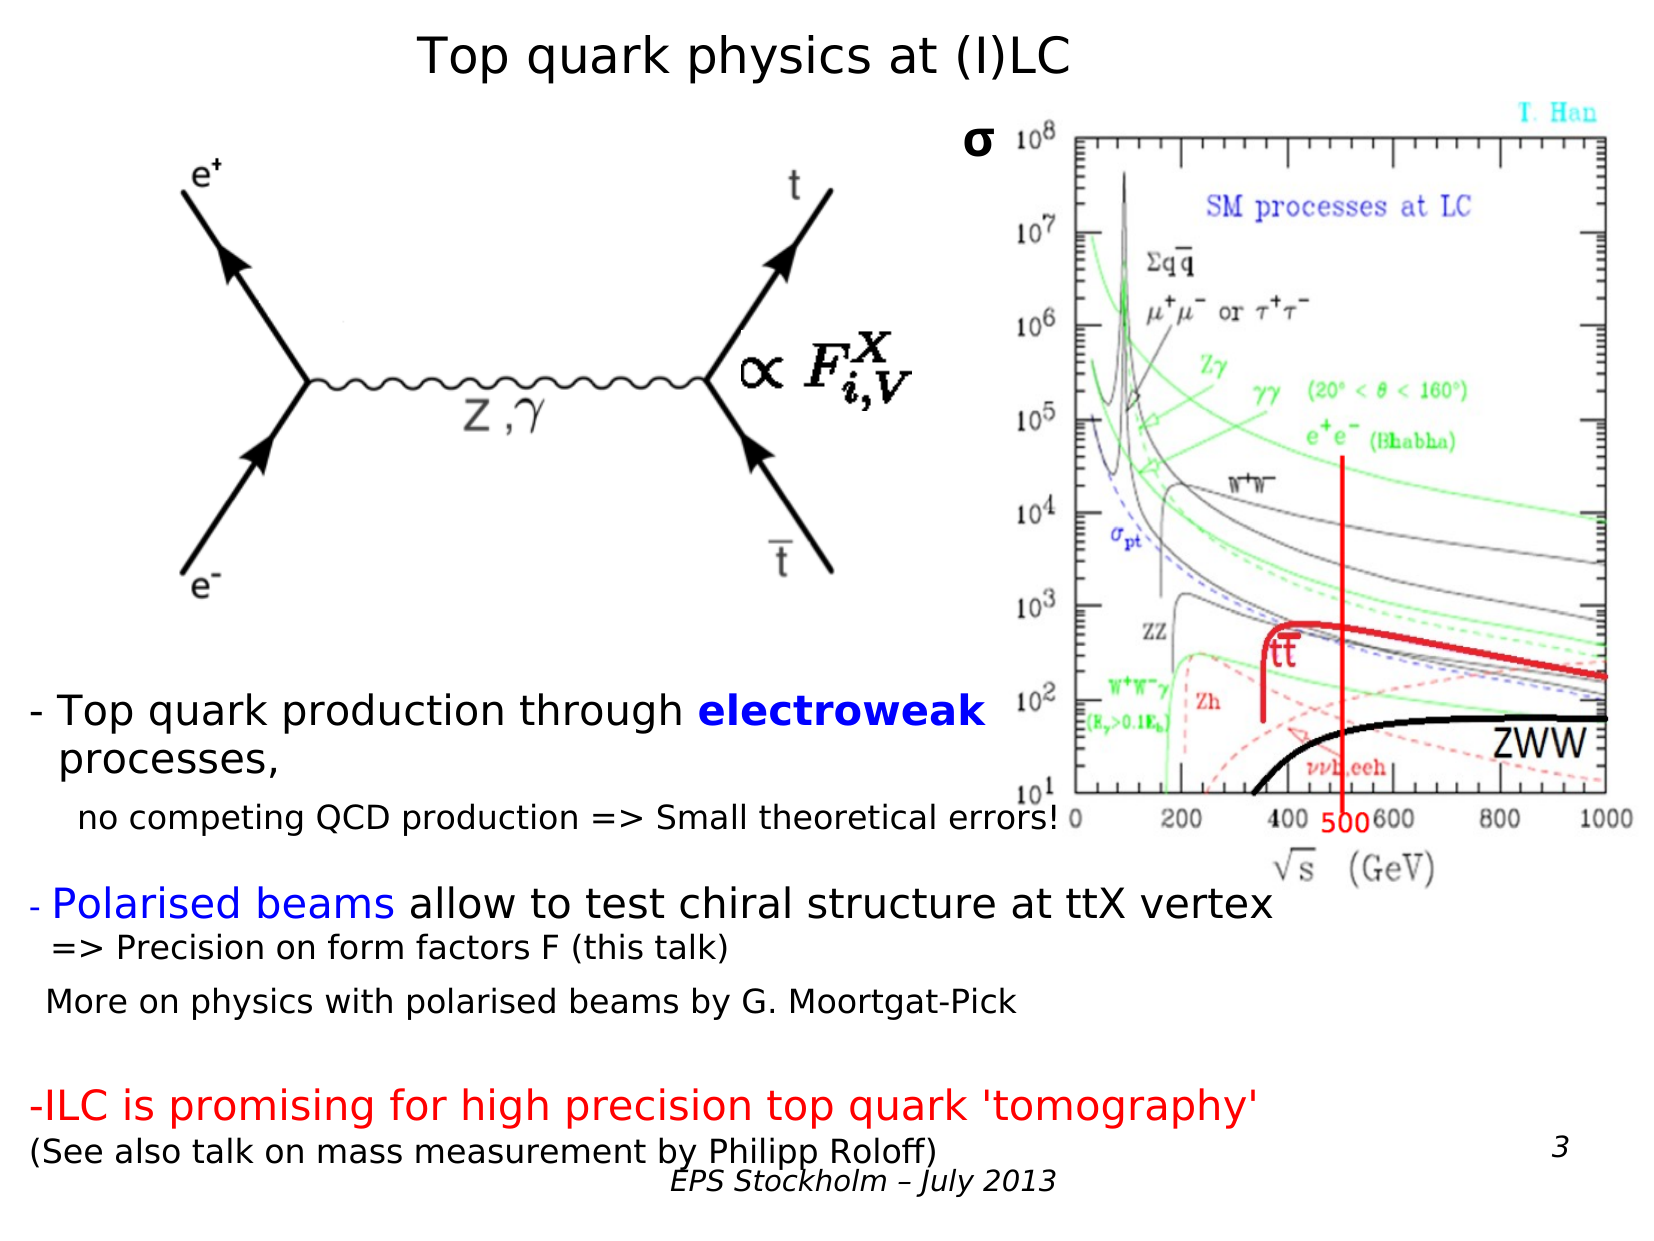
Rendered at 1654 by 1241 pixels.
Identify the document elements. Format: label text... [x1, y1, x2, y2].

text_box Top quark physics at (I)LC [402, 19, 1078, 93]
text_box σ [947, 102, 1013, 214]
text_box - Top quark production through electroweak processes, no competing QCD production => Small theoretical errors! - Polarised beams allow to test chiral structure at ttX vertex => Precision on form factors F (this talk) More on physics with polarised beams by G. Moortgat-Pick -ILC is promising for high precision top quark 'tomography' (See also talk on mass measurement by Philipp Roloff) [14, 678, 1654, 1179]
picture [123, 136, 912, 611]
picture [1003, 101, 1643, 678]
